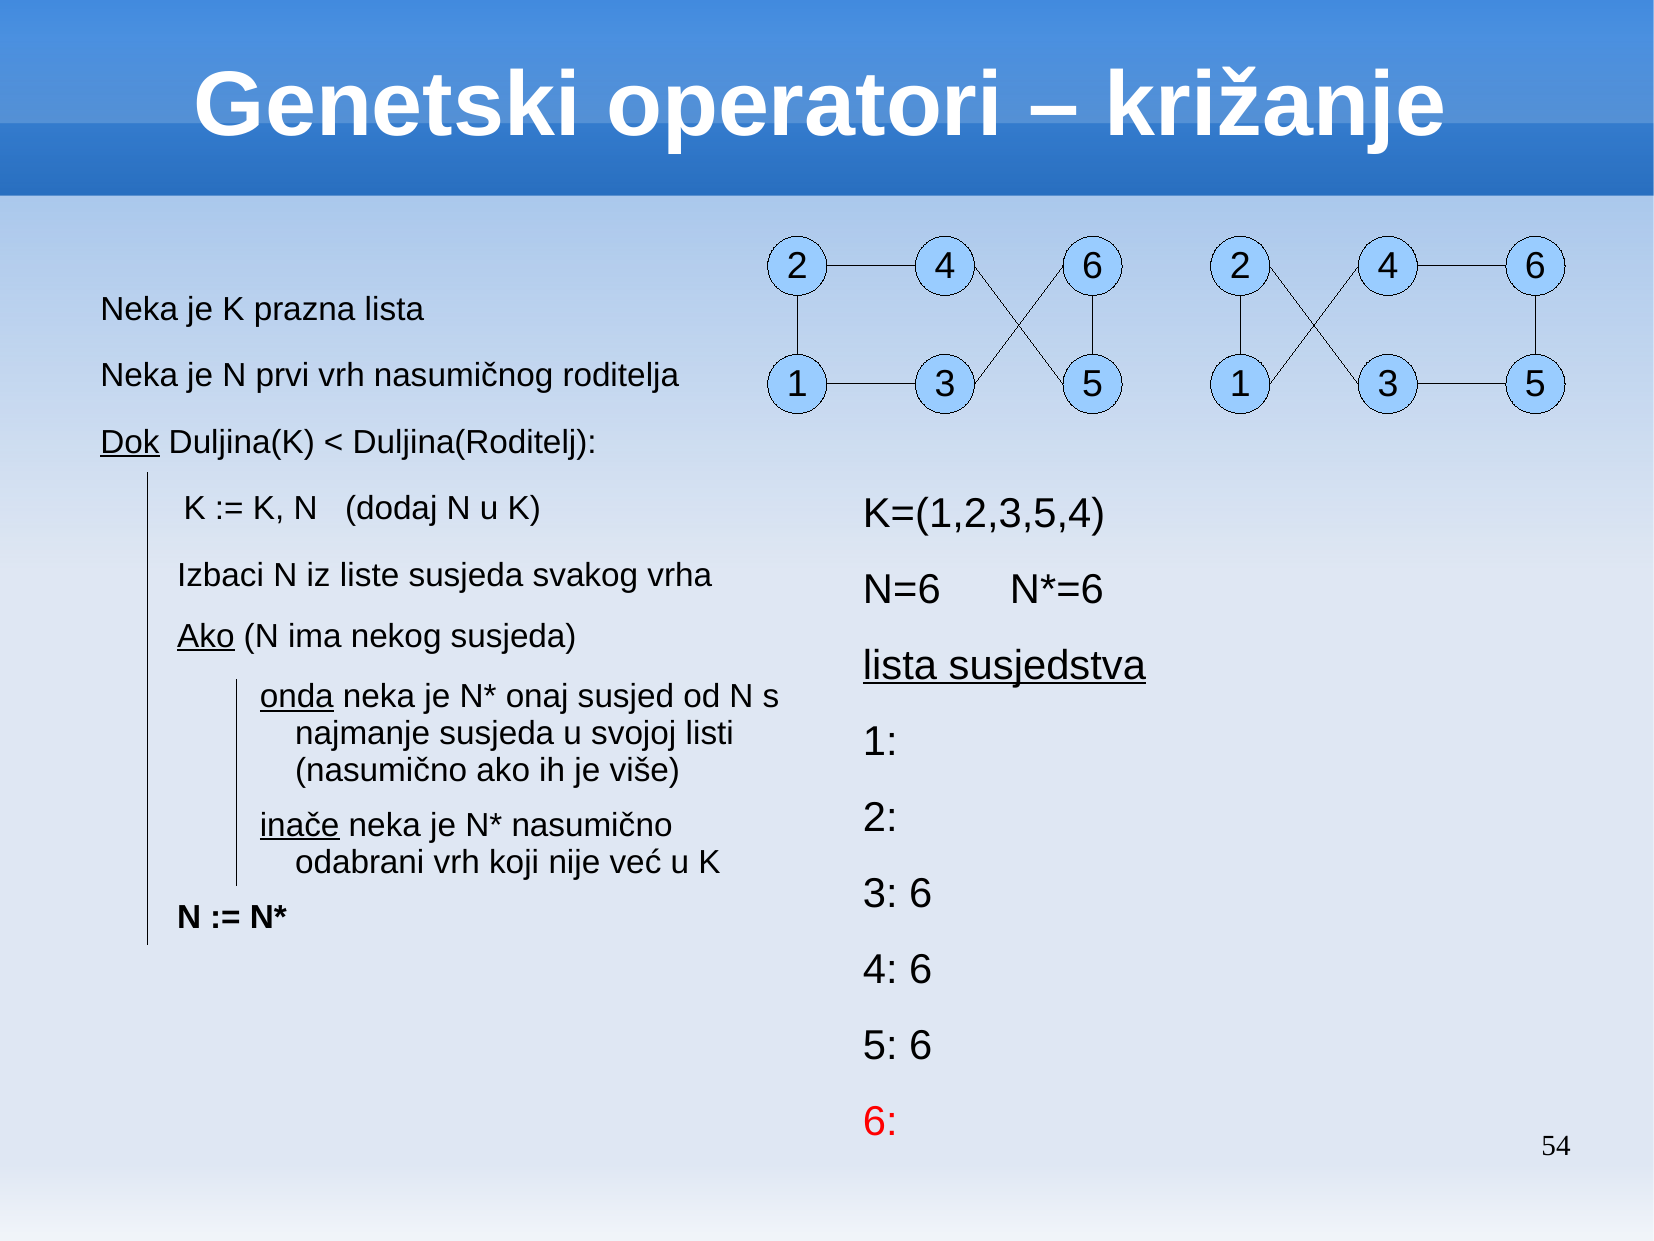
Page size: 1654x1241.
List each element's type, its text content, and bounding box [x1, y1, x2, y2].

list K=(1,2,3,5,4) N=6 N*=6 lista susjedstva 1: 2: 3: 6 4: 6 5: 6 6: [845, 290, 1572, 1211]
list Neka je K prazna lista Neka je N prvi vrh nasumičnog roditelja Dok Duljina(K) < Duljina(Roditelj): K := K, N (dodaj N u K) Izbaci N iz liste susjeda svakog vrha Ako (N ima nekog susjeda) onda neka je N* onaj susjed od N s najmanje susjeda u svojoj listi (nasumično ako ih je više) inače neka je N* nasumično odabrani vrh koji nije već u K N := N* [82, 290, 809, 1134]
title Genetski operatori – križanje [76, 0, 1565, 208]
text_box 1 [1210, 354, 1270, 414]
text_box 4 [1358, 236, 1418, 296]
text_box 1 [767, 354, 827, 414]
text_box 6 [1505, 236, 1566, 296]
text_box 3 [1358, 354, 1418, 414]
text_box 3 [915, 354, 975, 414]
picture [0, 0, 1654, 1241]
text_box 2 [1210, 236, 1270, 296]
text_box 5 [1062, 354, 1123, 414]
text_box 2 [767, 236, 827, 296]
text_box 4 [915, 236, 975, 296]
text_box 6 [1063, 236, 1123, 296]
text_box 5 [1505, 354, 1566, 414]
